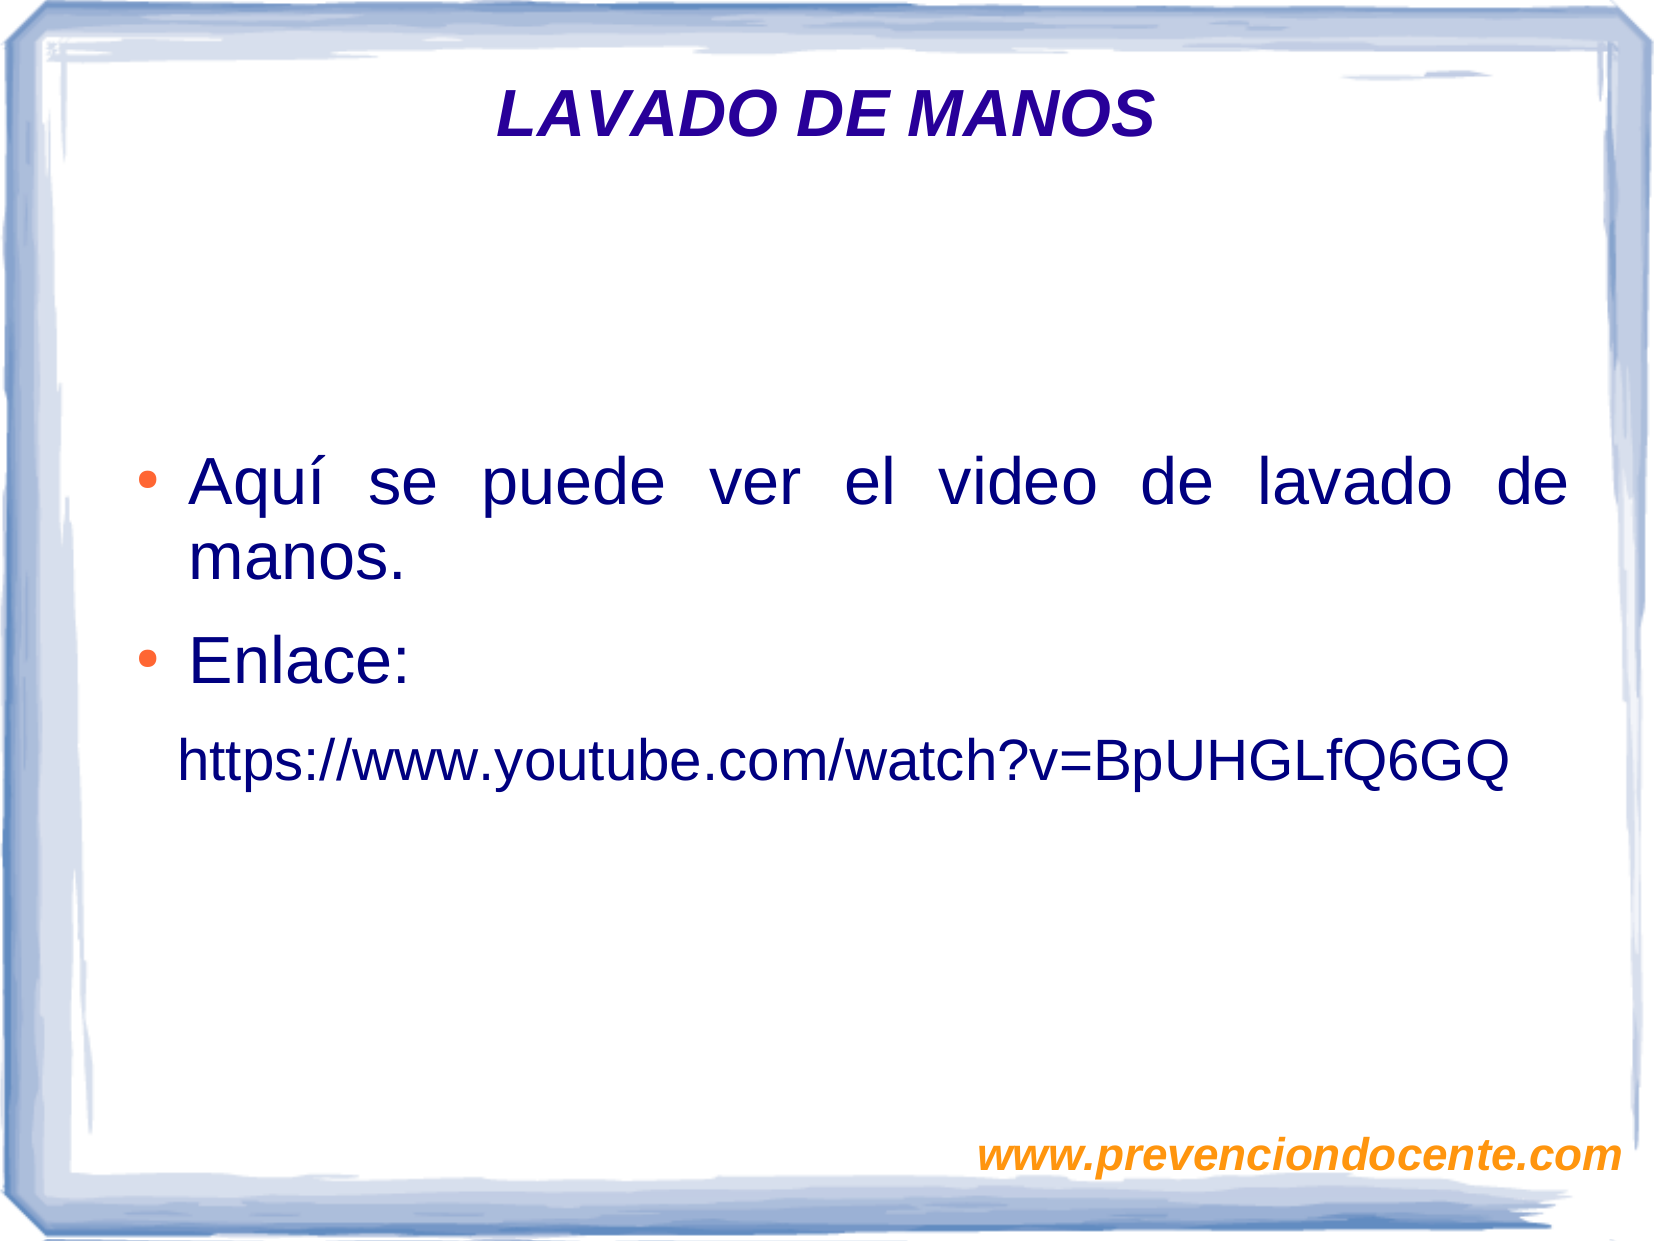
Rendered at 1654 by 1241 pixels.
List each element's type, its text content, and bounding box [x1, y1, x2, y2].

title LAVADO DE MANOS [82, 49, 1571, 178]
picture [0, 0, 1654, 1241]
text_box www.prevenciondocente.com [906, 1129, 1625, 1182]
list Aquí se puede ver el video de lavado de manos. Enlace: https://www.youtube.com/watch?v=BpUHGLfQ6GQ [118, 443, 1571, 793]
